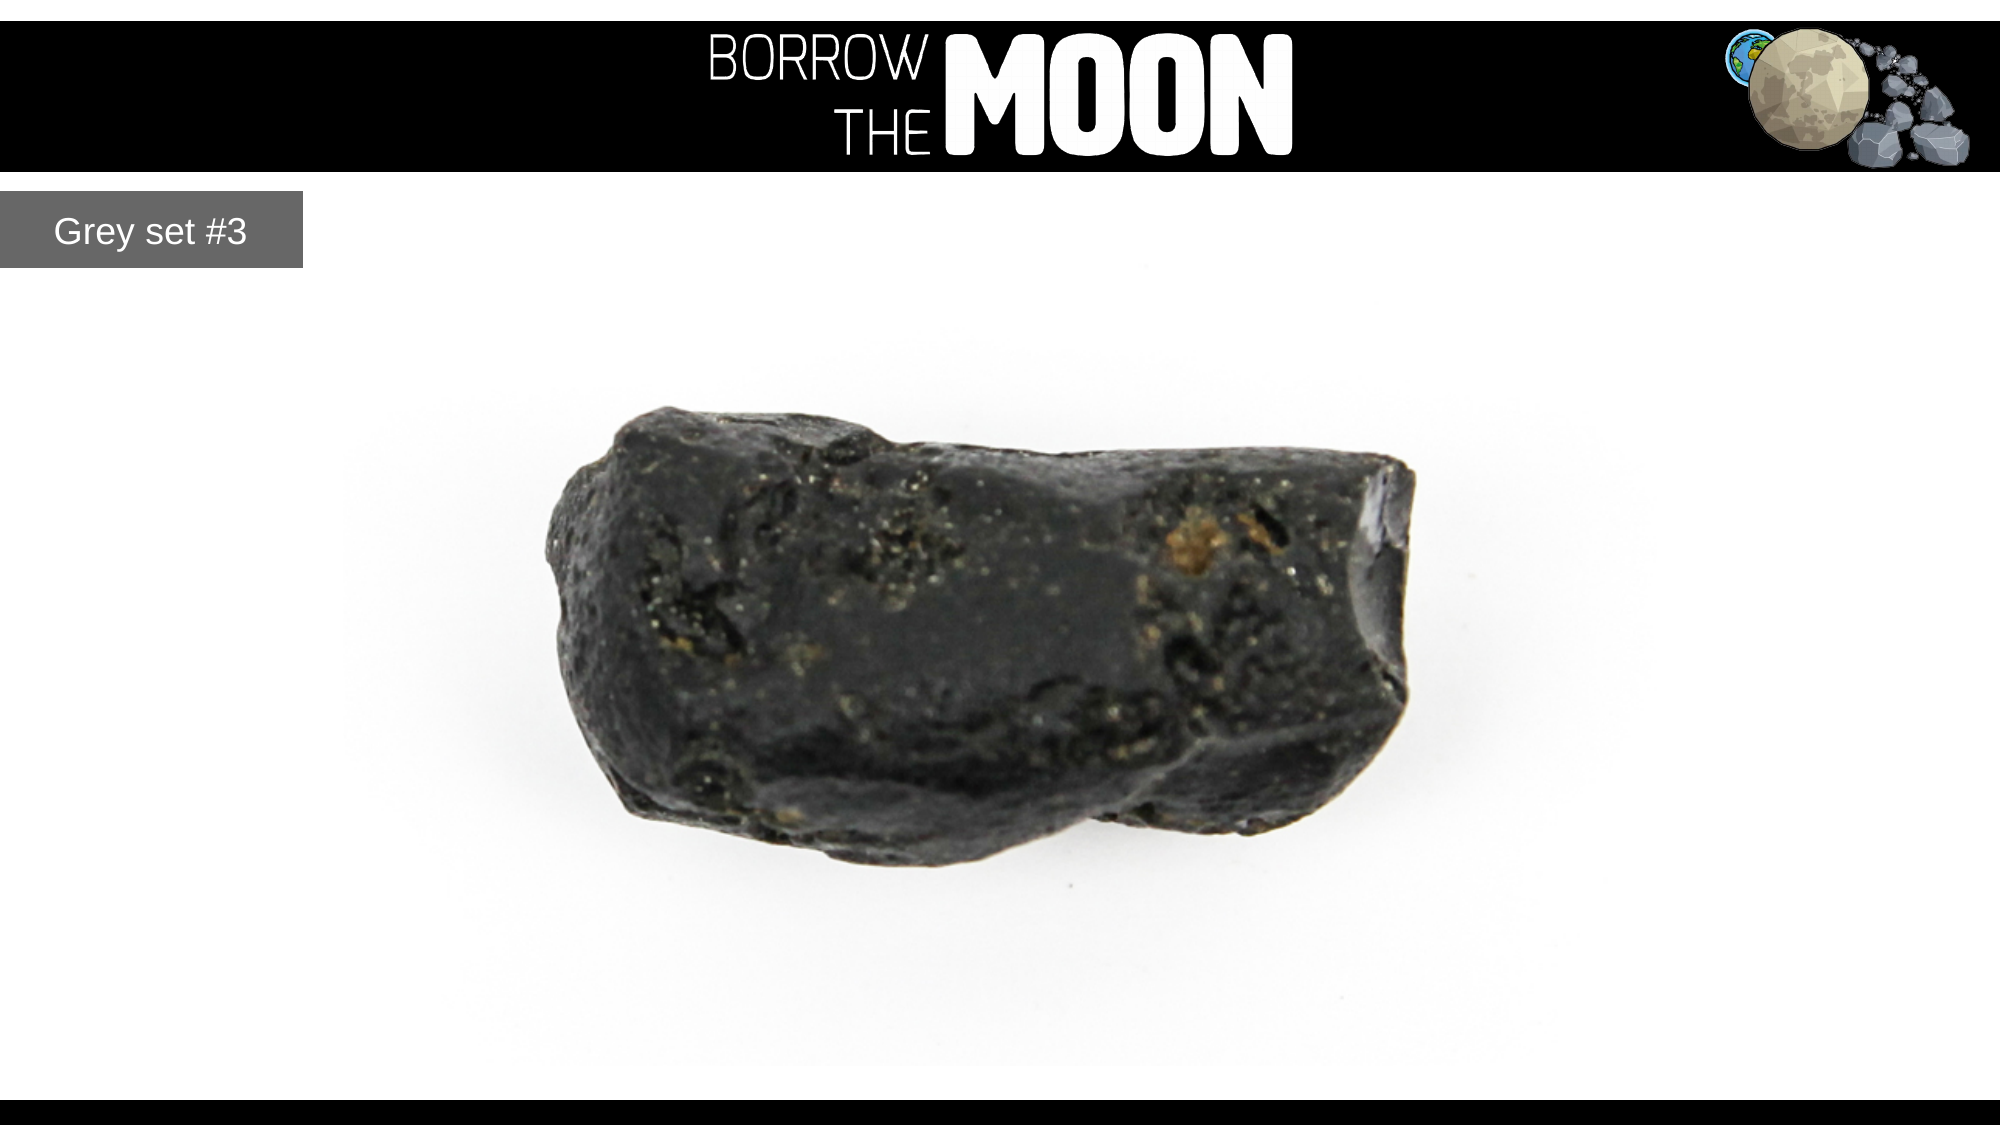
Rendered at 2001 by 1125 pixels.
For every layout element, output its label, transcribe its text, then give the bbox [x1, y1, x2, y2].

text_box Grey set #3 [0, 191, 303, 268]
picture [343, 190, 1657, 1066]
